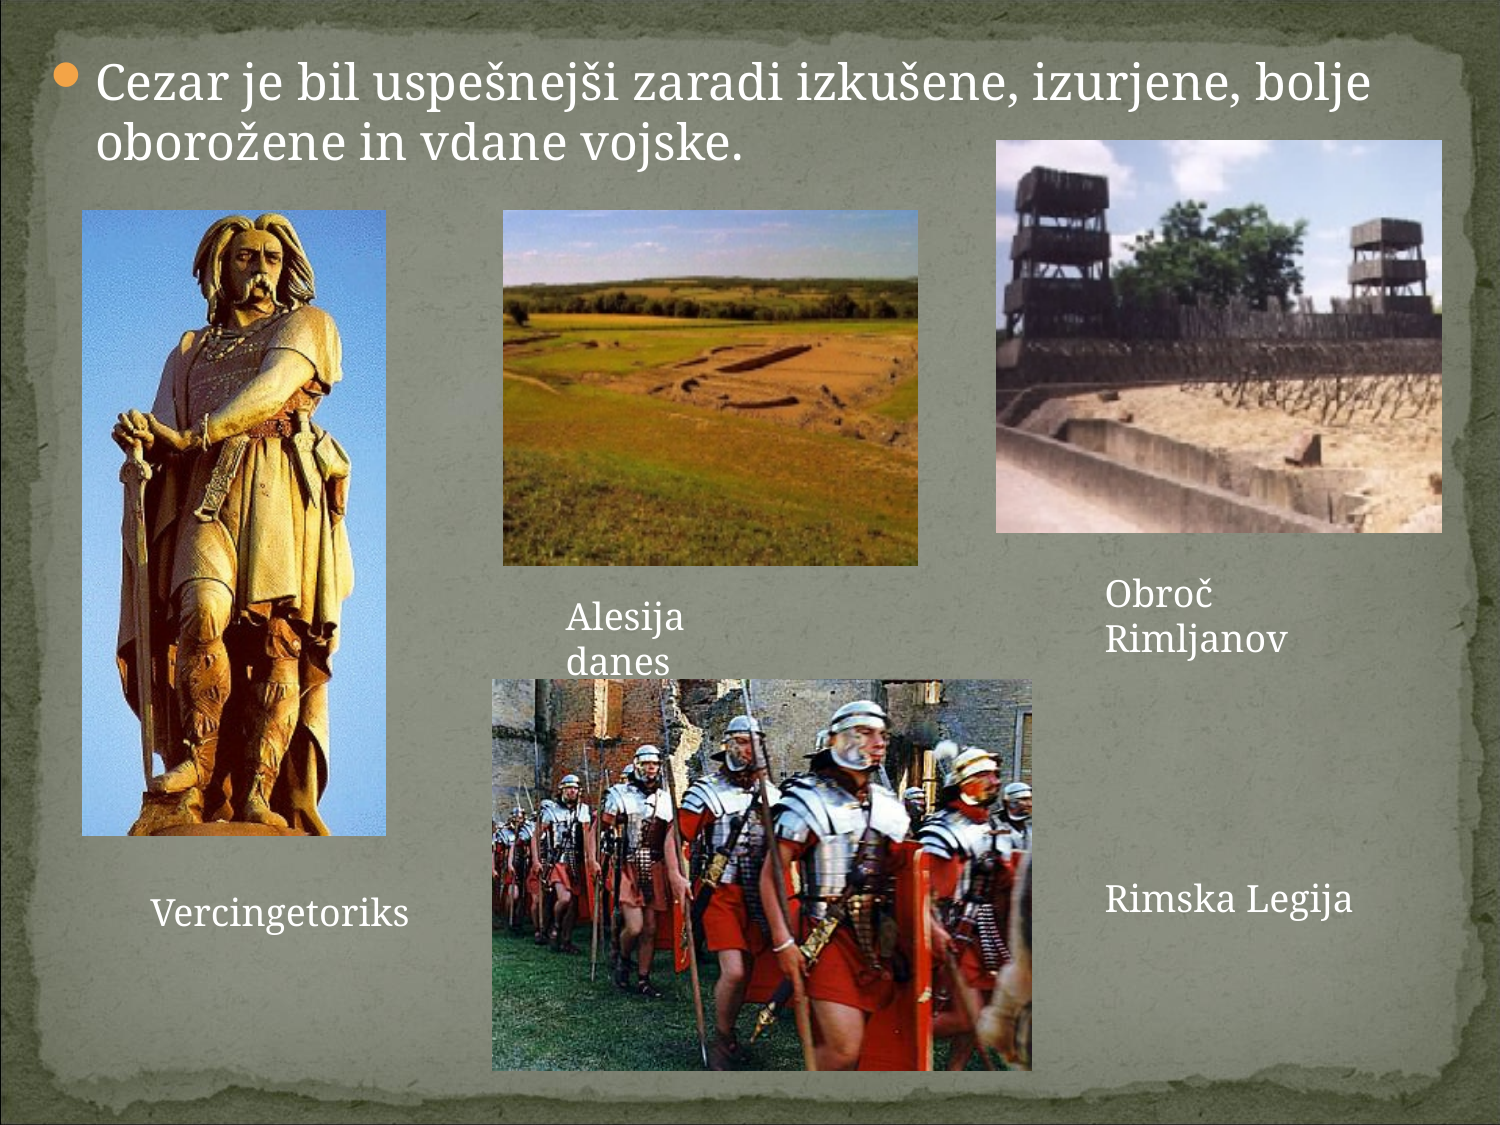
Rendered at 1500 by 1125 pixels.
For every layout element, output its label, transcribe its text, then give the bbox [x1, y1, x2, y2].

text_box Obroč Rimljanov [1089, 562, 1421, 668]
text_box Alesija danes [550, 585, 811, 679]
list Cezar je bil uspešnejši zaradi izkušene, izurjene, bolje oborožene in vdane vojske. [35, 42, 1477, 1090]
picture [0, 0, 1500, 1125]
text_box Vercingetoriks [135, 881, 431, 942]
text_box Rimska Legija [1089, 867, 1395, 927]
